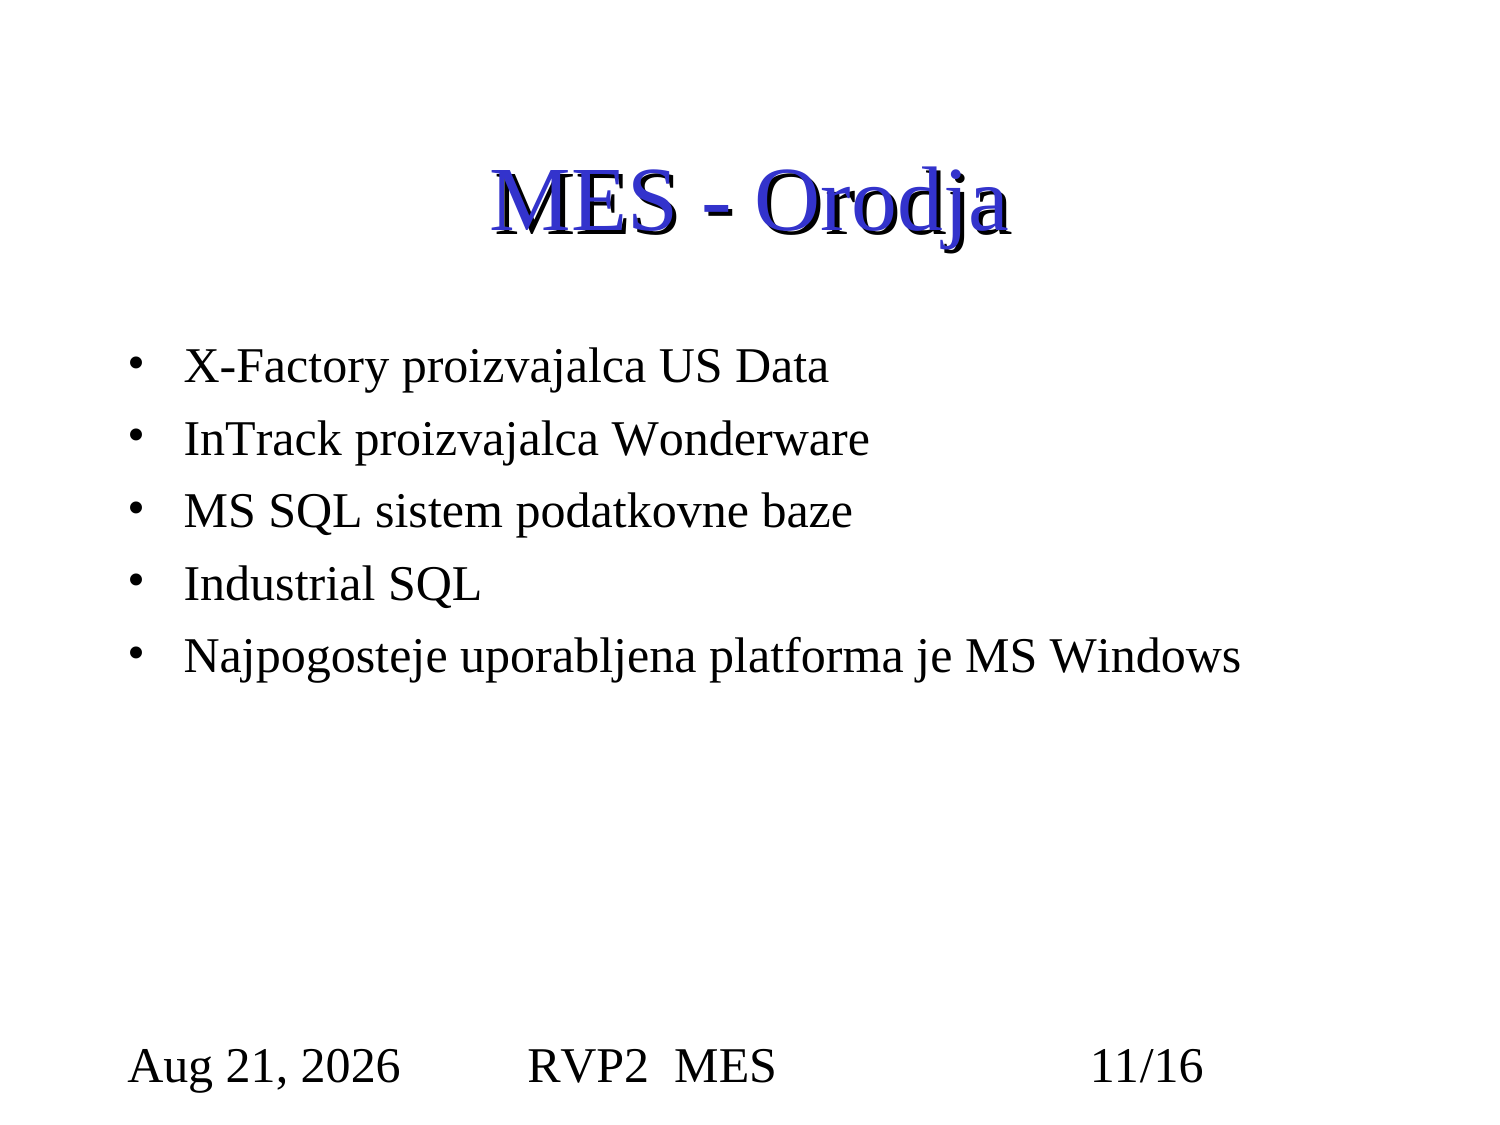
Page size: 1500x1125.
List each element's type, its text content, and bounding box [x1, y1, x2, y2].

list X-Factory proizvajalca US Data InTrack proizvajalca Wonderware MS SQL sistem podatkovne baze Industrial SQL Najpogosteje uporabljena platforma je MS Windows [112, 324, 1388, 1001]
title MES - Orodja [112, 99, 1388, 288]
